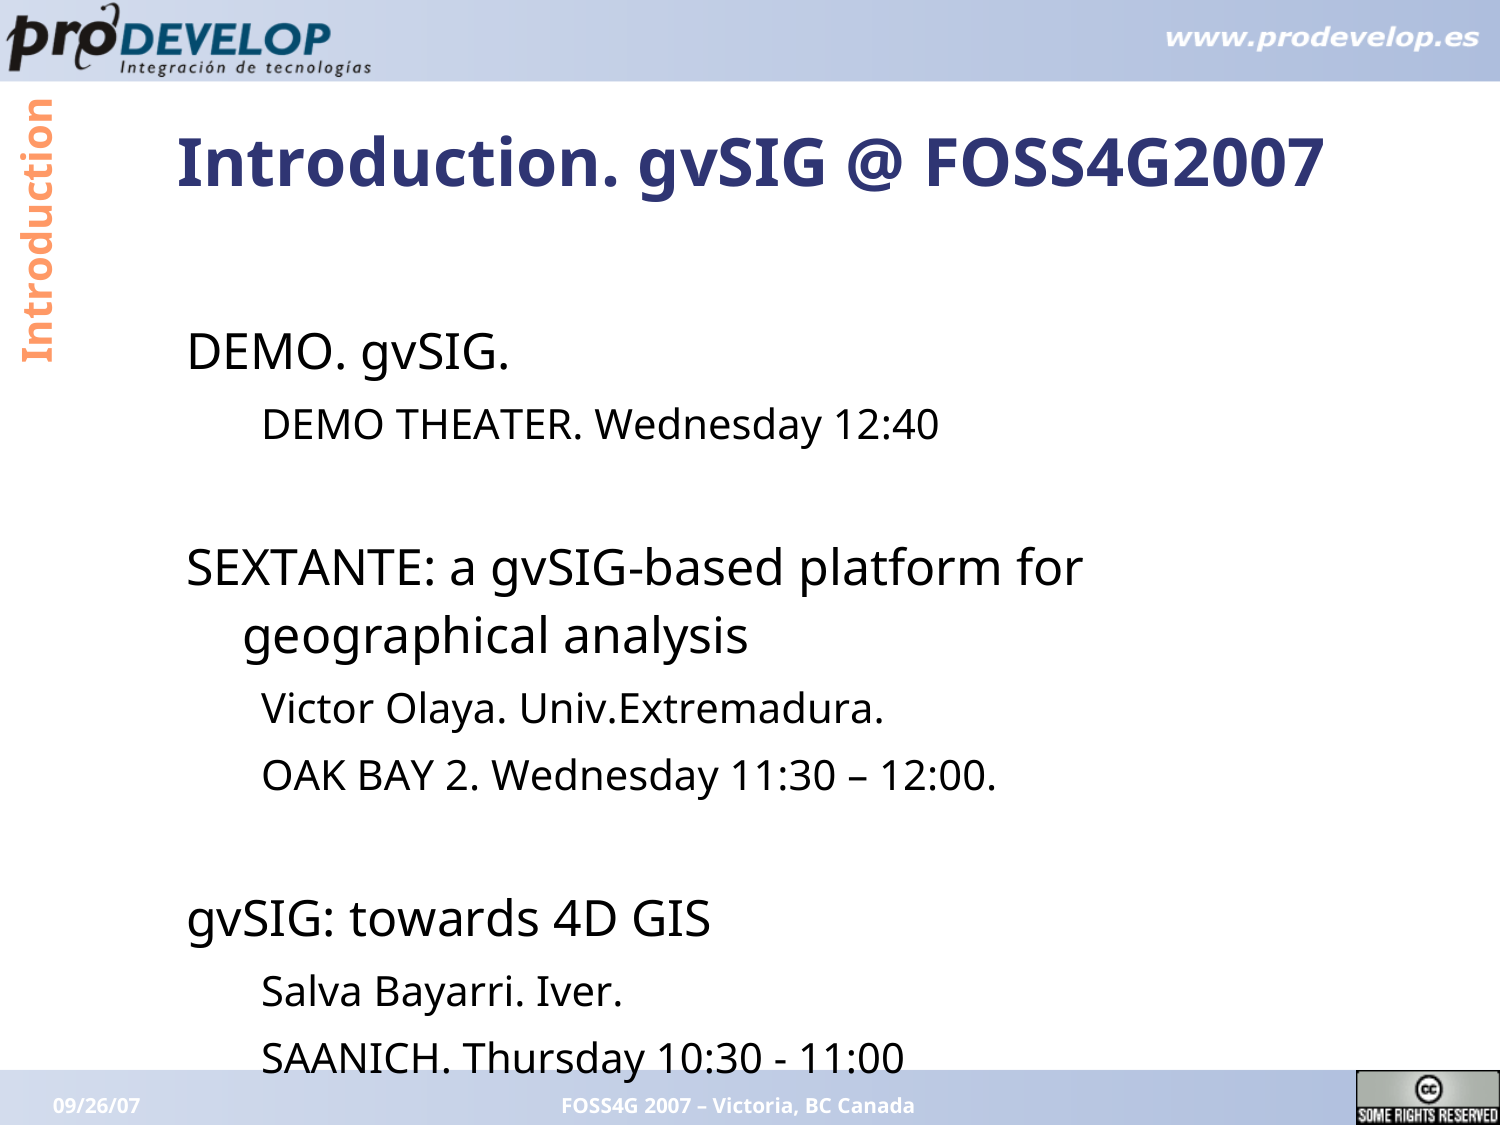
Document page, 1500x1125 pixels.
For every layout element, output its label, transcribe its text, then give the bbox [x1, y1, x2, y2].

title Introduction [0, 76, 71, 384]
list DEMO. gvSIG. DEMO THEATER. Wednesday 12:40 SEXTANTE: a gvSIG-based platform for geographical analysis Victor Olaya. Univ.Extremadura. OAK BAY 2. Wednesday 11:30 – 12:00. gvSIG: towards 4D GIS Salva Bayarri. Iver. SAANICH. Thursday 10:30 - 11:00 [171, 308, 1235, 980]
picture [0, 0, 1500, 1125]
title Introduction. gvSIG @ FOSS4G2007 [76, 66, 1427, 254]
